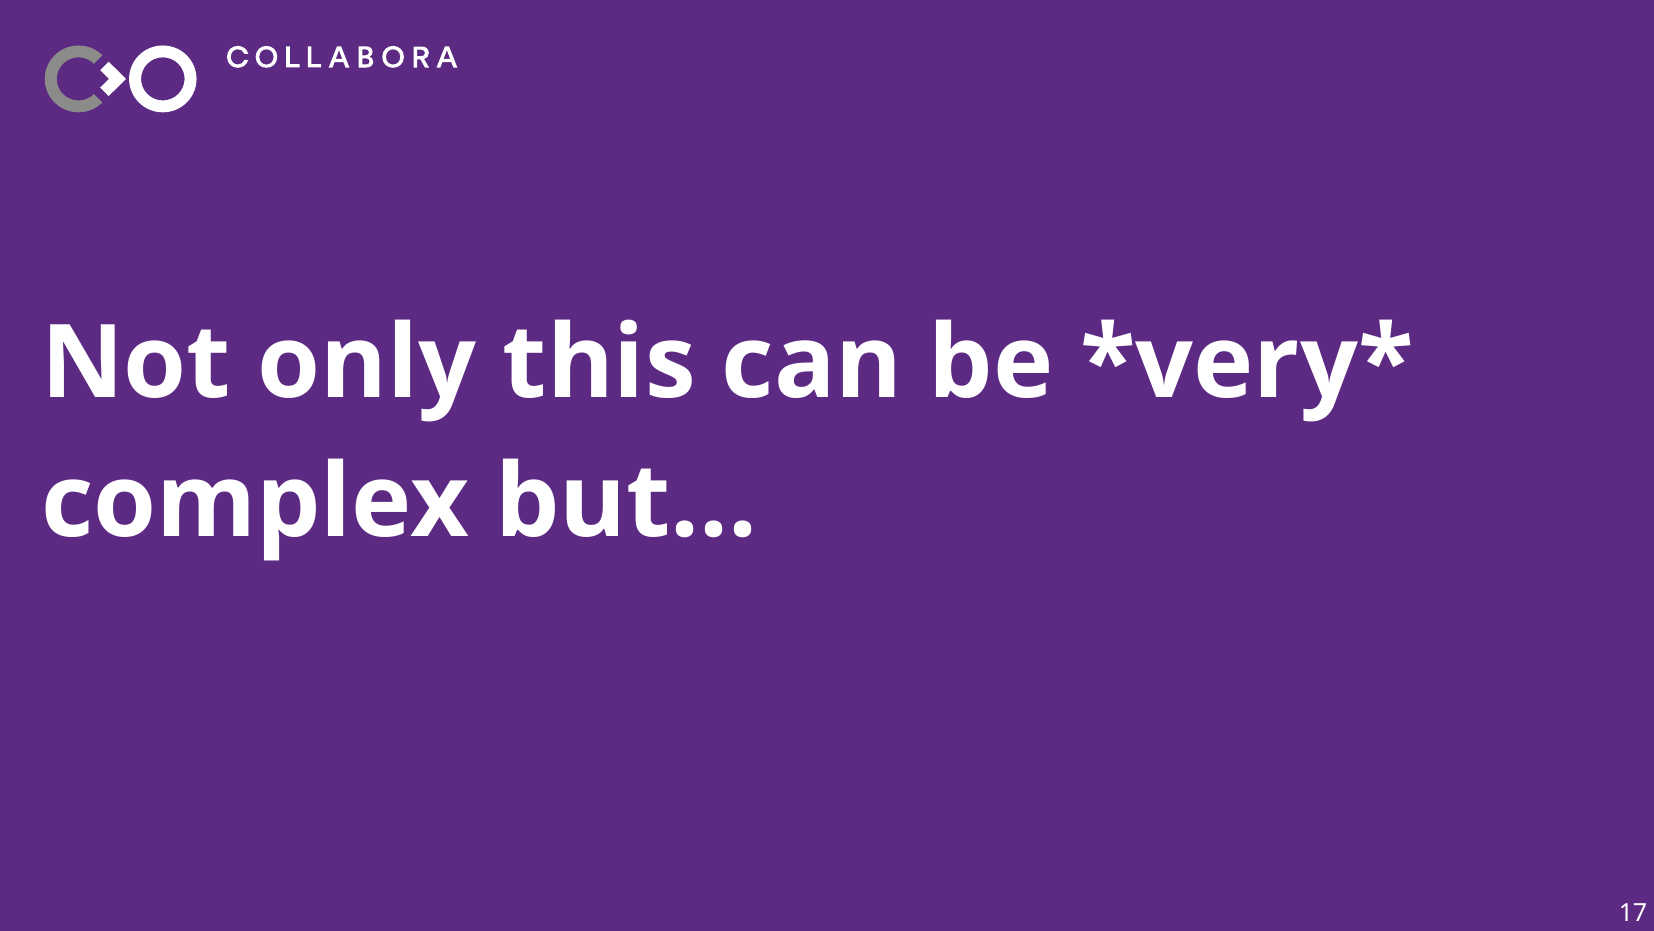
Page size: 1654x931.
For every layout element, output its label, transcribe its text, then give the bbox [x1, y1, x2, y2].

title Not only this can be *very* complex but... [41, 308, 1530, 547]
